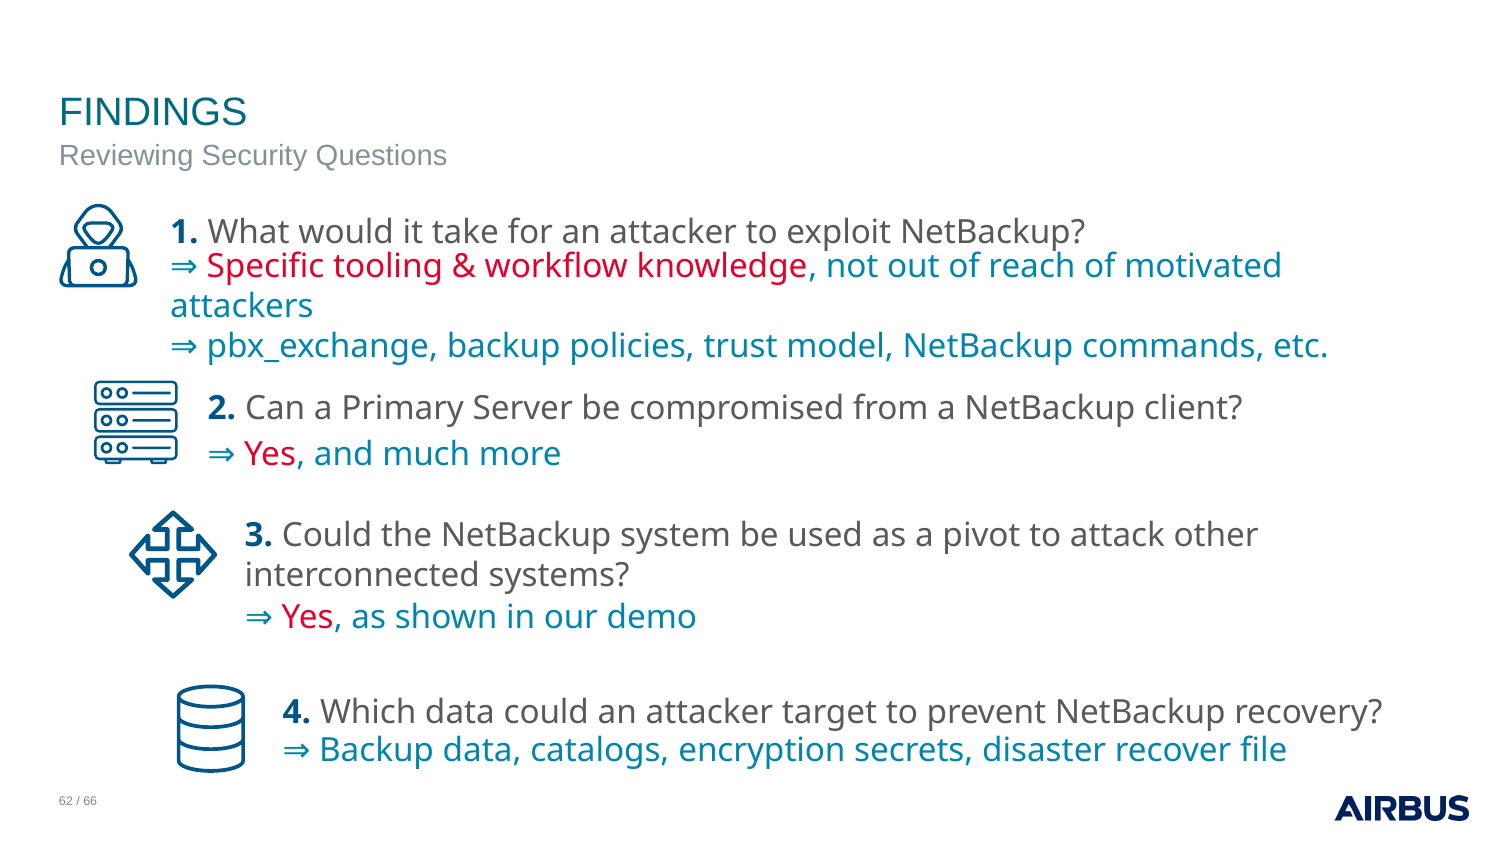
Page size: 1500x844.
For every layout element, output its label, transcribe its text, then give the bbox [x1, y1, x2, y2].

text_box 1. What would it take for an attacker to exploit NetBackup? [140, 203, 1431, 244]
text_box [94, 380, 177, 406]
text_box ⇒ Yes, and much more [177, 421, 1444, 480]
text_box ⇒ Specific tooling & workflow knowledge, not out of reach of motivated attackers ⇒ pbx_exchange, backup policies, trust model, NetBackup commands, etc. [140, 244, 1431, 372]
picture [1334, 795, 1469, 821]
text_box [176, 684, 245, 773]
text_box [94, 435, 177, 465]
text_box ⇒ Backup data, catalogs, encryption secrets, disaster recover file [252, 727, 1456, 776]
text_box 3. Could the NetBackup system be used as a pivot to attack other interconnected systems? [214, 512, 1444, 593]
title FINDINGS Reviewing Security Questions [58, 80, 1441, 192]
text_box ⇒ Yes, as shown in our demo [215, 594, 1444, 643]
text_box [59, 203, 138, 288]
text_box 4. Which data could an attacker target to prevent NetBackup recovery? [252, 684, 1456, 727]
text_box [94, 407, 177, 433]
text_box 2. Can a Primary Server be compromised from a NetBackup client? [177, 380, 1444, 421]
